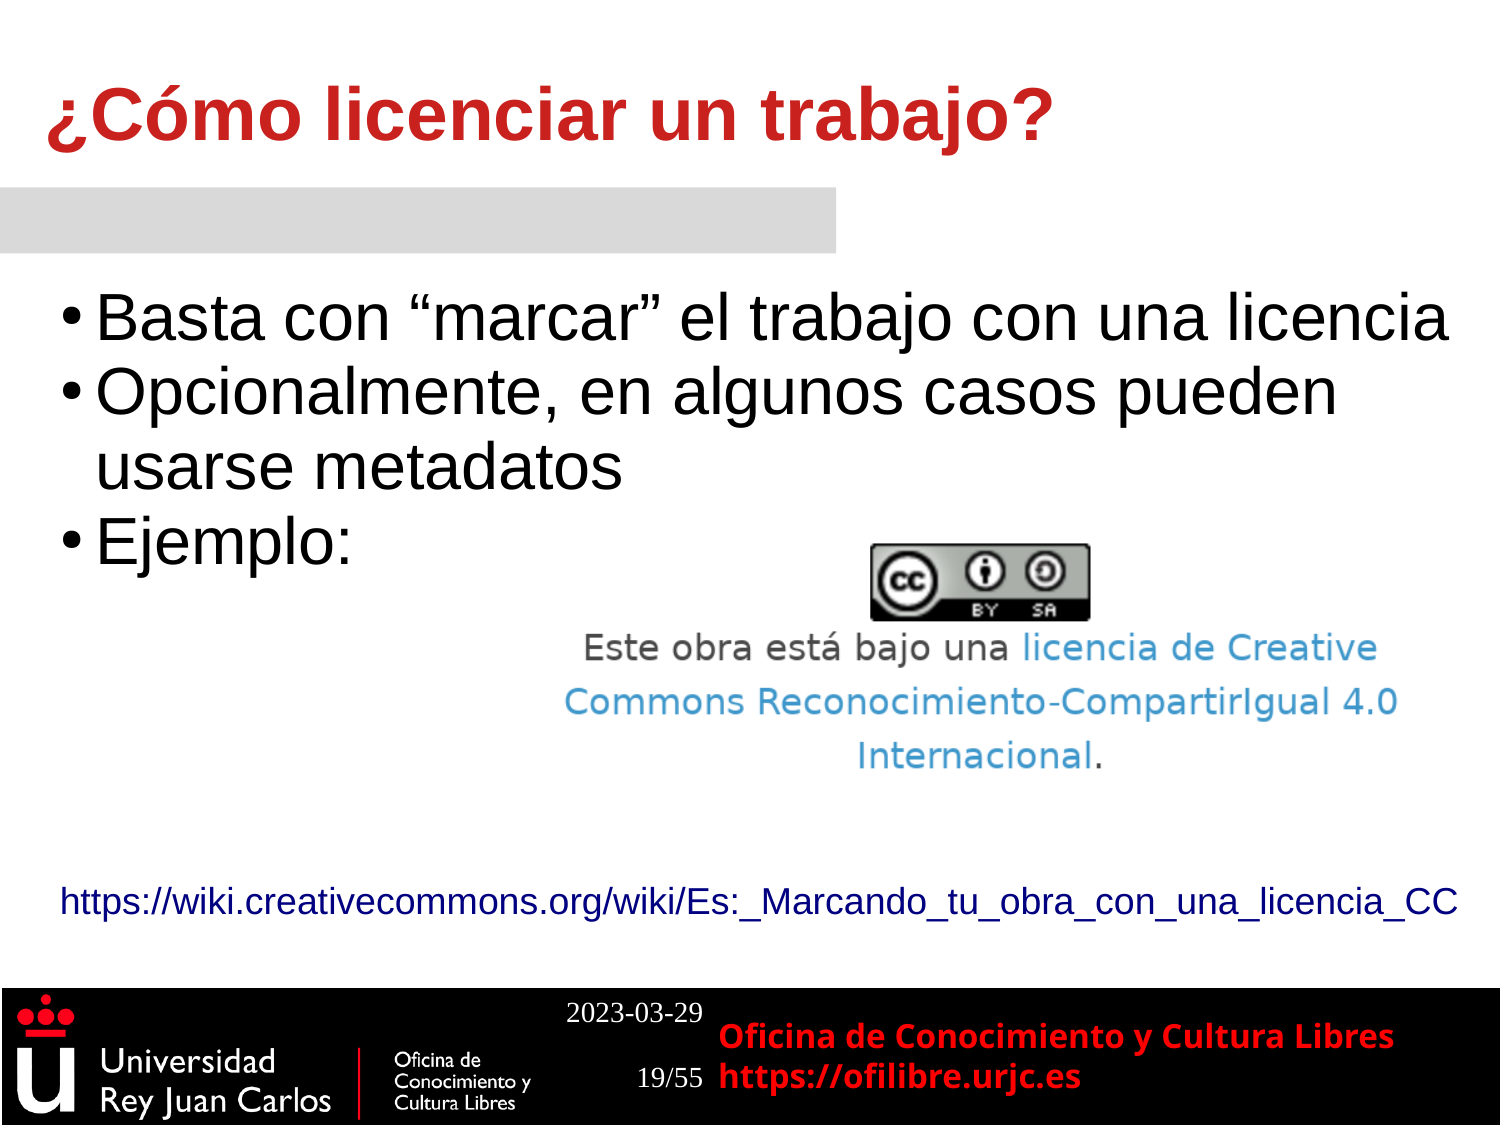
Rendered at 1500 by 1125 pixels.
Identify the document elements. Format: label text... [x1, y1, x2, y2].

text_box ¿Cómo licenciar un trabajo? [30, 64, 1306, 248]
text_box https://wiki.creativecommons.org/wiki/Es:_Marcando_tu_obra_con_una_licencia_CC [45, 873, 1474, 931]
title [75, 7, 1425, 196]
text_box Basta con “marcar” el trabajo con una licencia Opcionalmente, en algunos casos pueden usarse metadatos Ejemplo: [45, 272, 1486, 587]
picture [560, 531, 1406, 781]
picture [17, 994, 531, 1120]
